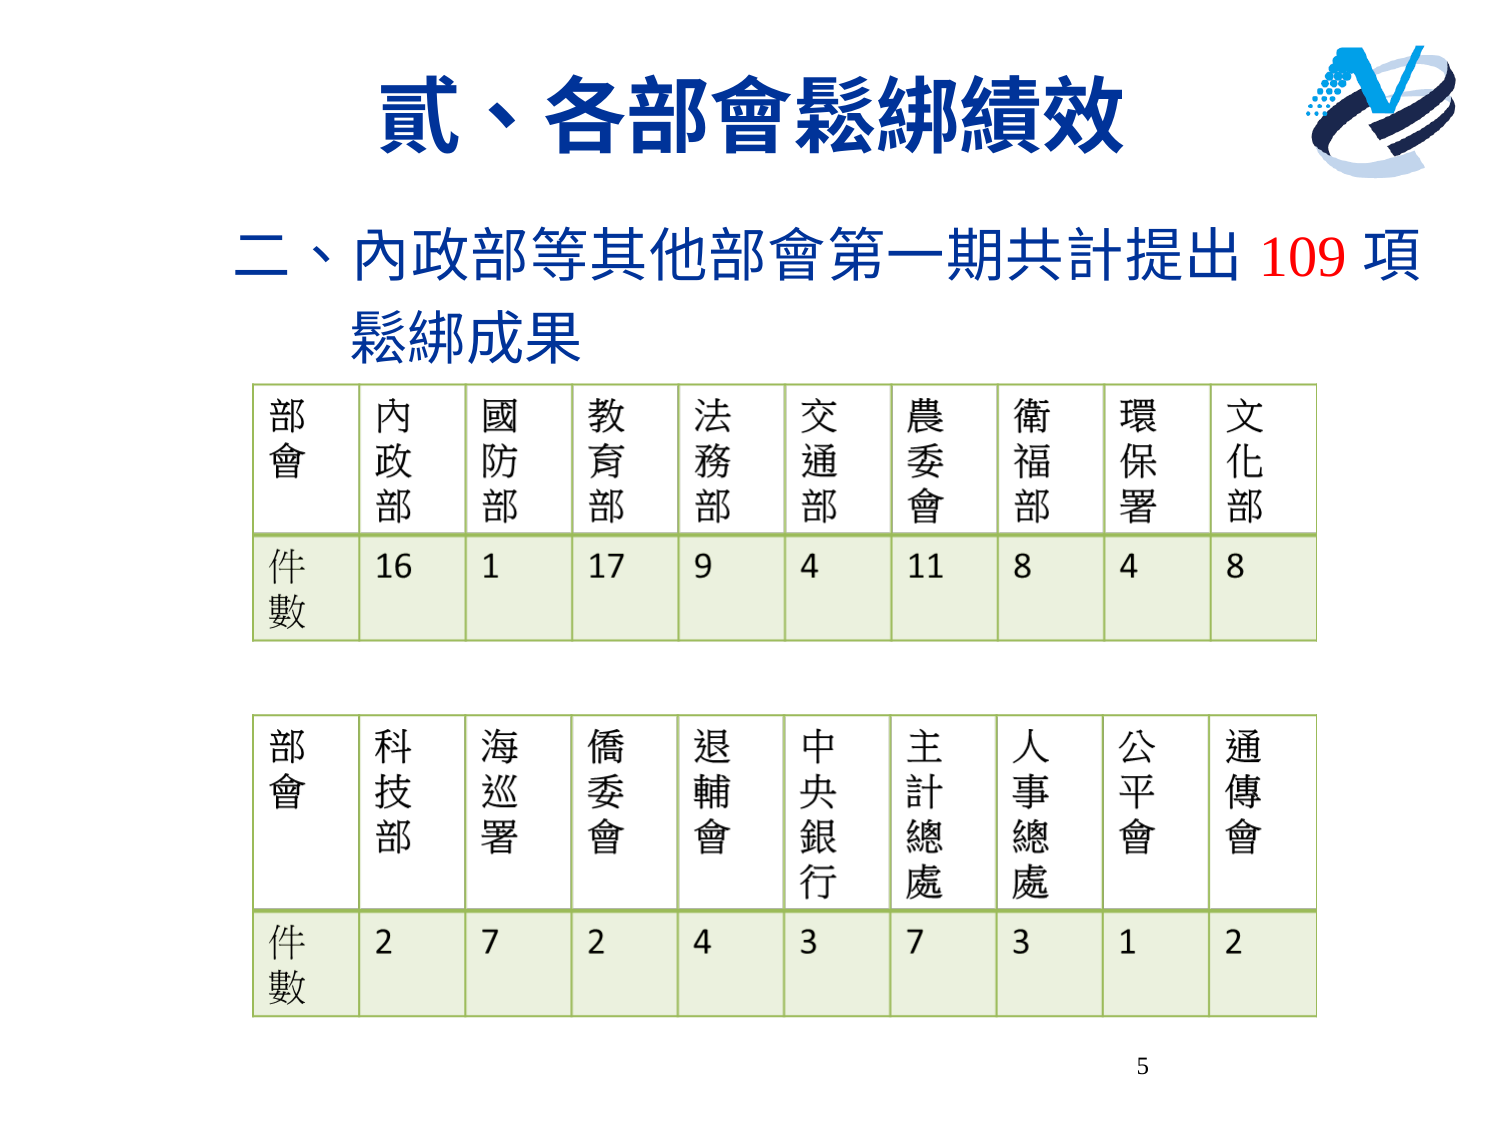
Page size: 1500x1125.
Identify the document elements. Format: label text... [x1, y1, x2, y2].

picture [252, 380, 1317, 657]
title 貳、各部會鬆綁績效 [76, 19, 1427, 207]
picture [252, 711, 1317, 1033]
list 二、內政部等其他部會第一期共計提出109項鬆綁成果 [100, 196, 1436, 1059]
text_box 5 [1121, 1035, 1472, 1095]
